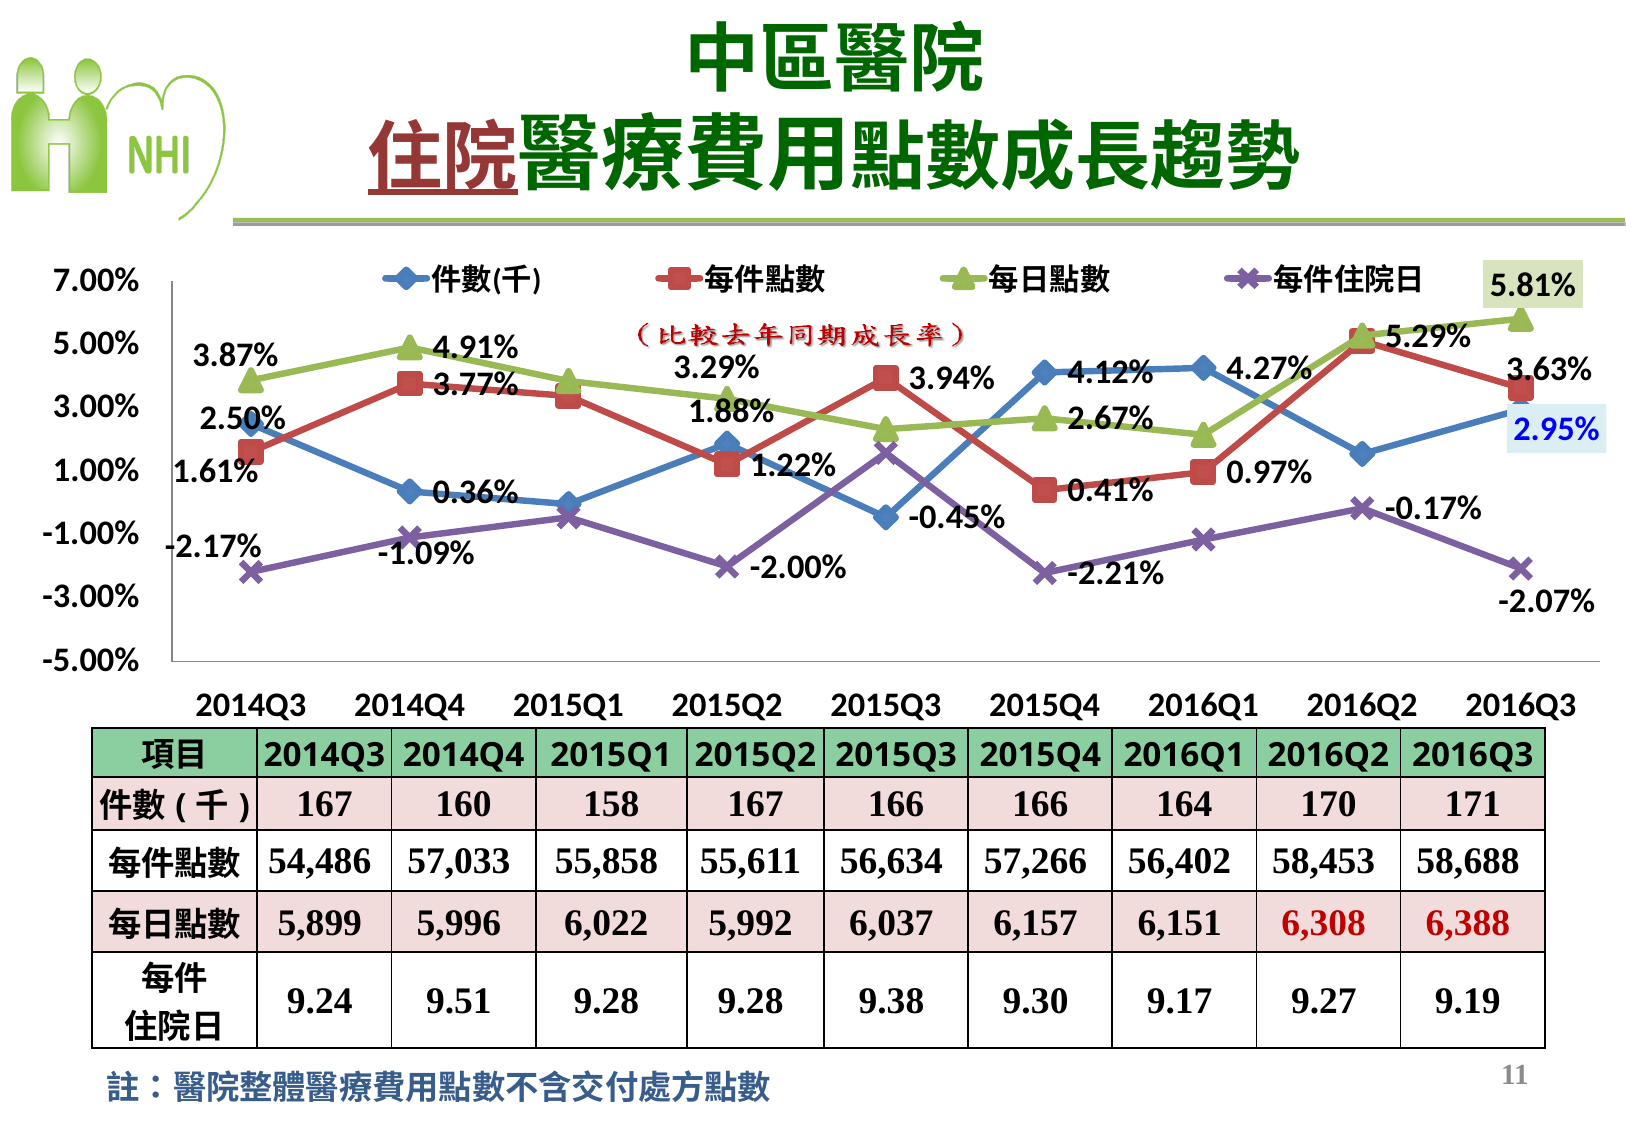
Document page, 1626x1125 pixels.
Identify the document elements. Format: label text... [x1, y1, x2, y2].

table_cell 9.17 [1113, 953, 1256, 1047]
table_cell 167 [688, 778, 823, 829]
table_cell 9.27 [1257, 953, 1400, 1042]
table_cell 6,022 [537, 892, 686, 951]
table_cell 9.28 [688, 953, 823, 1047]
picture [5, 259, 1607, 721]
table_cell 5,996 [392, 892, 535, 951]
table_header 2016Q3 [1401, 729, 1544, 776]
table_cell 164 [1113, 778, 1256, 829]
table_header 2016Q2 [1257, 729, 1400, 776]
table_cell 57,266 [969, 831, 1111, 890]
table_header 2015Q2 [688, 729, 823, 776]
table_header 項目 [93, 729, 256, 776]
table_cell 58,453 [1257, 831, 1400, 890]
table_cell 166 [825, 778, 967, 829]
table_header 2015Q4 [969, 729, 1111, 776]
table_cell 57,033 [392, 831, 535, 890]
table_cell 56,402 [1113, 831, 1256, 890]
table_cell 9.51 [392, 953, 535, 1047]
table_cell 167 [258, 778, 391, 829]
table_cell 160 [392, 778, 535, 829]
table_cell 58,688 [1401, 831, 1544, 890]
table_cell 166 [969, 778, 1111, 829]
table_cell 9.19 [1401, 953, 1544, 1042]
table_header 2015Q1 [537, 729, 686, 776]
table_header 2015Q3 [825, 729, 967, 776]
table_cell 6,151 [1113, 892, 1256, 951]
table_cell 6,308 [1257, 892, 1400, 951]
table_cell 件數(千) [93, 778, 256, 829]
table_cell 9.30 [969, 953, 1111, 1047]
table_cell 6,037 [825, 892, 967, 951]
table_cell 每件 住院日 [93, 953, 256, 1047]
table_header 2014Q3 [258, 729, 391, 776]
slide_number <編號> [1164, 1042, 1544, 1103]
table_cell 170 [1257, 778, 1400, 829]
table_cell 6,157 [969, 892, 1111, 951]
table_cell 9.24 [258, 953, 391, 1047]
table_cell 9.28 [537, 953, 686, 1047]
table_header 2014Q4 [392, 729, 535, 776]
table_cell 9.38 [825, 953, 967, 1047]
table_cell 158 [537, 778, 686, 829]
table_cell 每日點數 [93, 892, 256, 951]
table_cell 54,486 [258, 831, 391, 890]
table_cell 55,611 [688, 831, 823, 890]
table_cell 每件點數 [93, 831, 256, 890]
table_cell 6,388 [1401, 892, 1544, 951]
table_cell 5,992 [688, 892, 823, 951]
title 中區醫院 住院醫療費用點數成長趨勢 [245, 18, 1424, 193]
text_box 註：醫院整體醫療費用點數不含交付處方點數 [91, 1058, 990, 1114]
table_header 2016Q1 [1113, 729, 1256, 776]
table_cell 171 [1401, 778, 1544, 829]
table_cell 5,899 [258, 892, 391, 951]
picture [0, 42, 233, 233]
table_cell 55,858 [537, 831, 686, 890]
table_cell 56,634 [825, 831, 967, 890]
